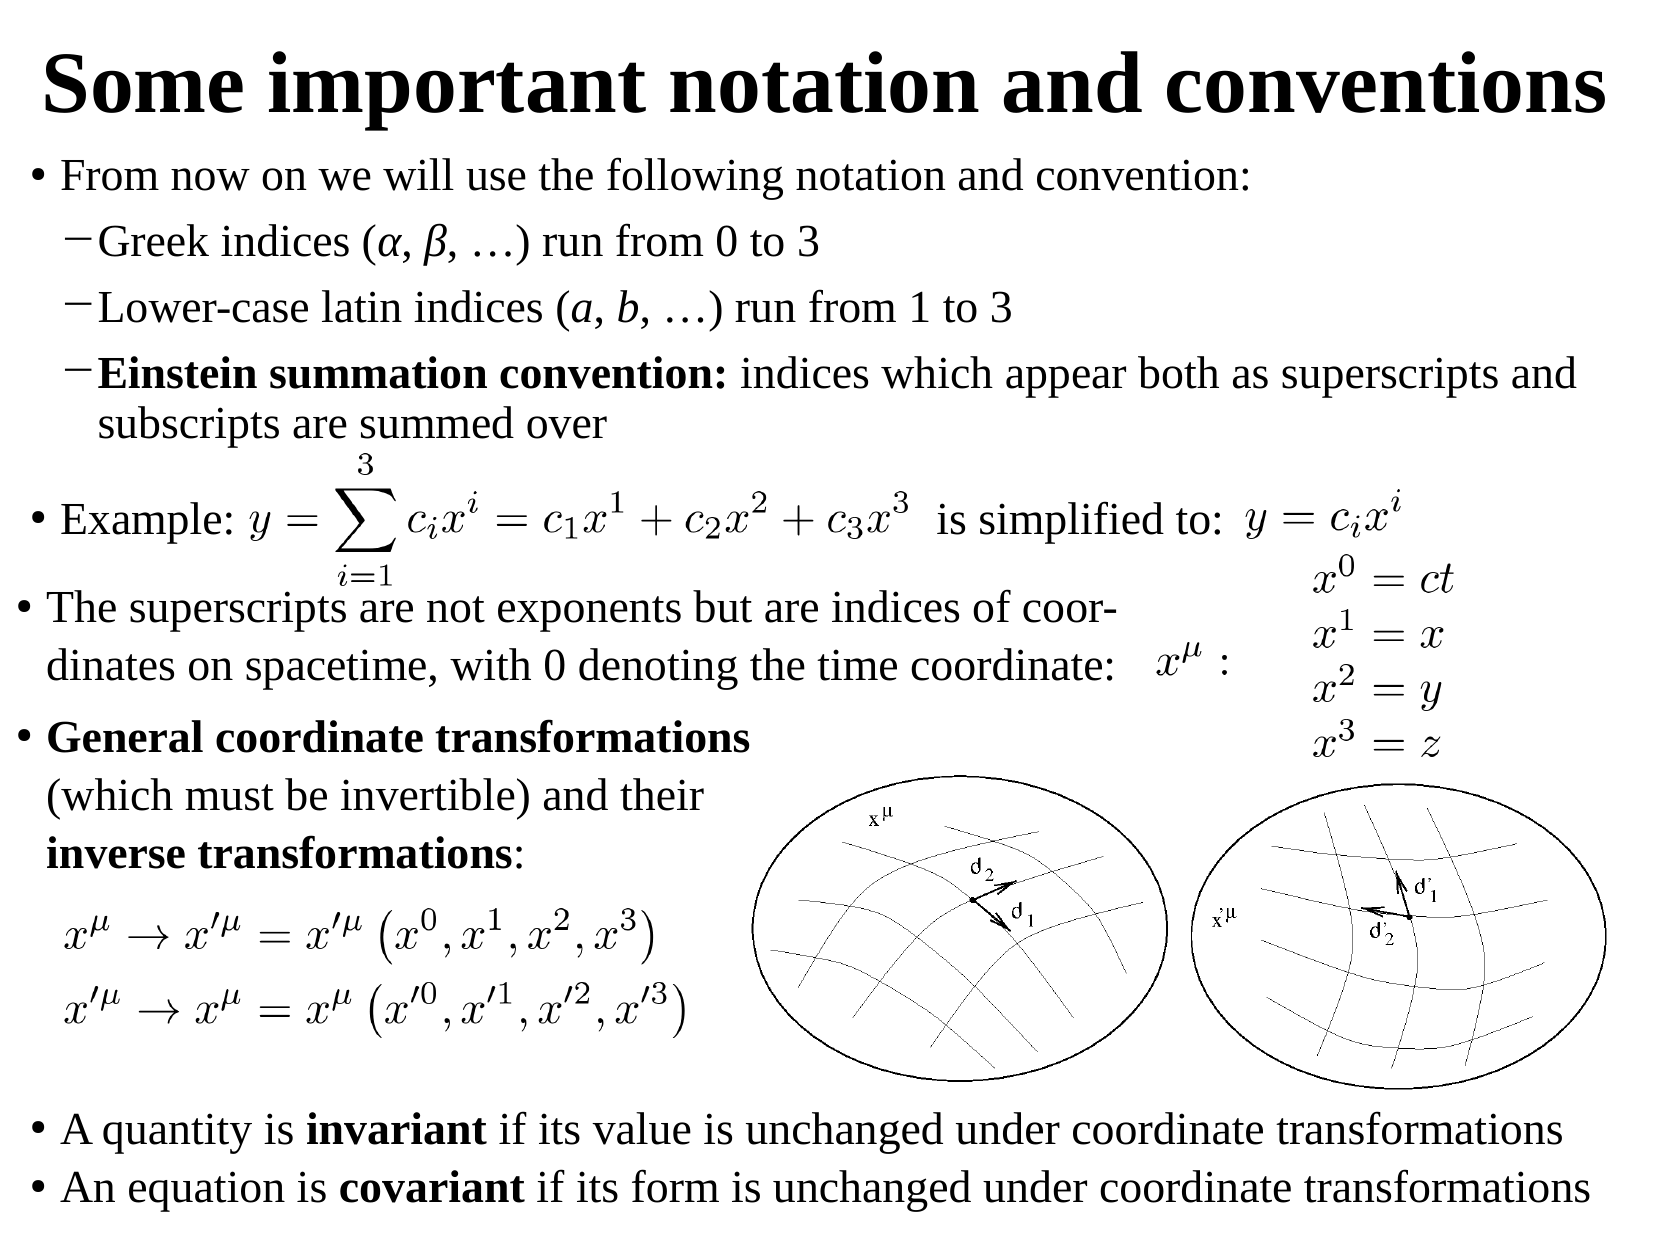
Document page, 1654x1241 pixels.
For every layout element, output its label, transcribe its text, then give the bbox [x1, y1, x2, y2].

picture [750, 773, 1607, 1090]
picture [1156, 554, 1454, 757]
picture [64, 908, 685, 1038]
text_box General coordinate transformations (which must be invertible) and their inverse transformations: [16, 704, 811, 880]
picture [1245, 489, 1401, 539]
title Some important notation and conventions [15, 20, 1636, 132]
list A quantity is invariant if its value is unchanged under coordinate transformations An equation is covariant if its form is unchanged under coordinate transformations [30, 1096, 1636, 1212]
picture [249, 453, 908, 574]
list From now on we will use the following notation and convention: Greek indices (α, β, …) run from 0 to 3 Lower-case latin indices (a, b, …) run from 1 to 3 Einstein summation convention: indices which appear both as superscripts and subscripts are summed over Example: is simplified to: [30, 142, 1636, 556]
text_box The superscripts are not exponents but are indices of coor-dinates on spacetime, with 0 denoting the time coordinate: [16, 574, 1156, 691]
